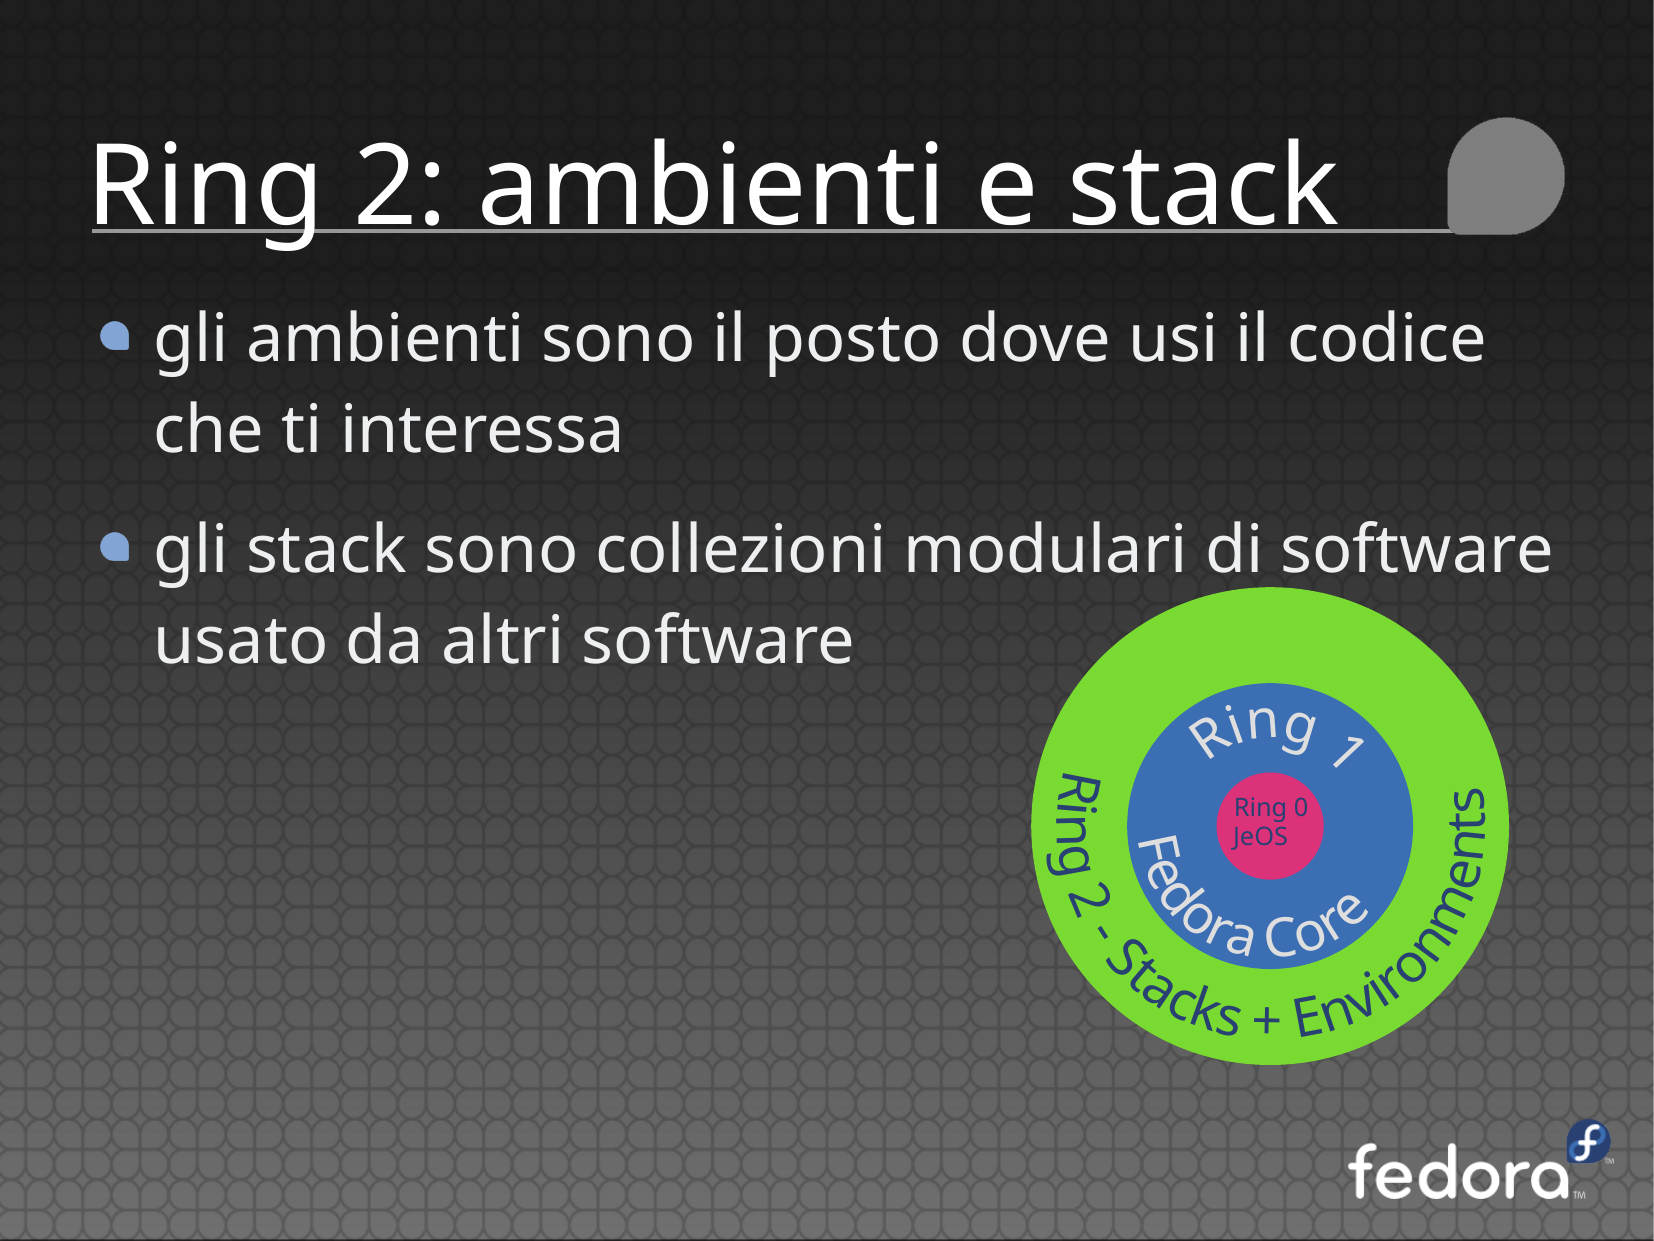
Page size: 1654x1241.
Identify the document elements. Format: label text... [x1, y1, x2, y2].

list gli ambienti sono il posto dove usi il codice che ti interessa gli stack sono collezioni modulari di software usato da altri software [82, 290, 1571, 1109]
title Ring 2: ambienti e stack [86, 112, 1576, 249]
picture [0, 0, 1654, 1241]
